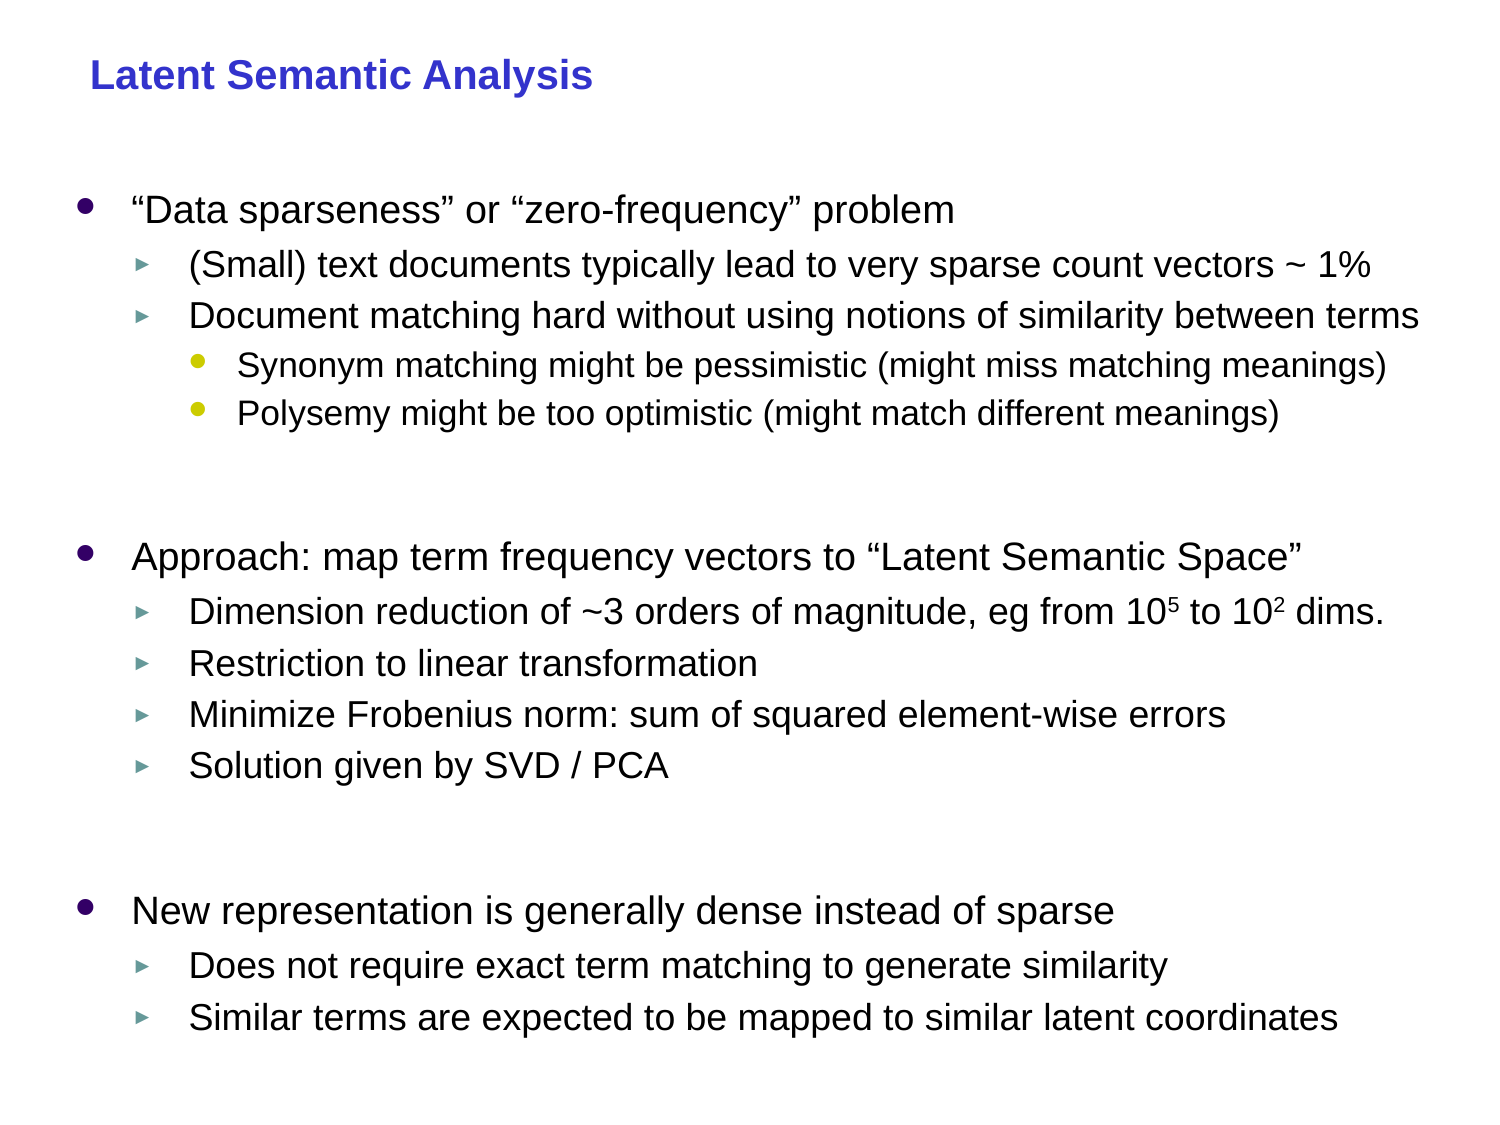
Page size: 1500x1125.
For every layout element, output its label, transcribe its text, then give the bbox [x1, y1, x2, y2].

title Latent Semantic Analysis [75, 37, 1426, 113]
list “Data sparseness” or “zero-frequency” problem (Small) text documents typically lead to very sparse count vectors ~ 1% Document matching hard without using notions of similarity between terms Synonym matching might be pessimistic (might miss matching meanings) Polysemy might be too optimistic (might match different meanings) Approach: map term frequency vectors to “Latent Semantic Space” Dimension reduction of ~3 orders of magnitude, eg from 105 to 102 dims. Restriction to linear transformation Minimize Frobenius norm: sum of squared element-wise errors Solution given by SVD / PCA New representation is generally dense instead of sparse Does not require exact term matching to generate similarity Similar terms are expected to be mapped to similar latent coordinates [75, 187, 1425, 1088]
